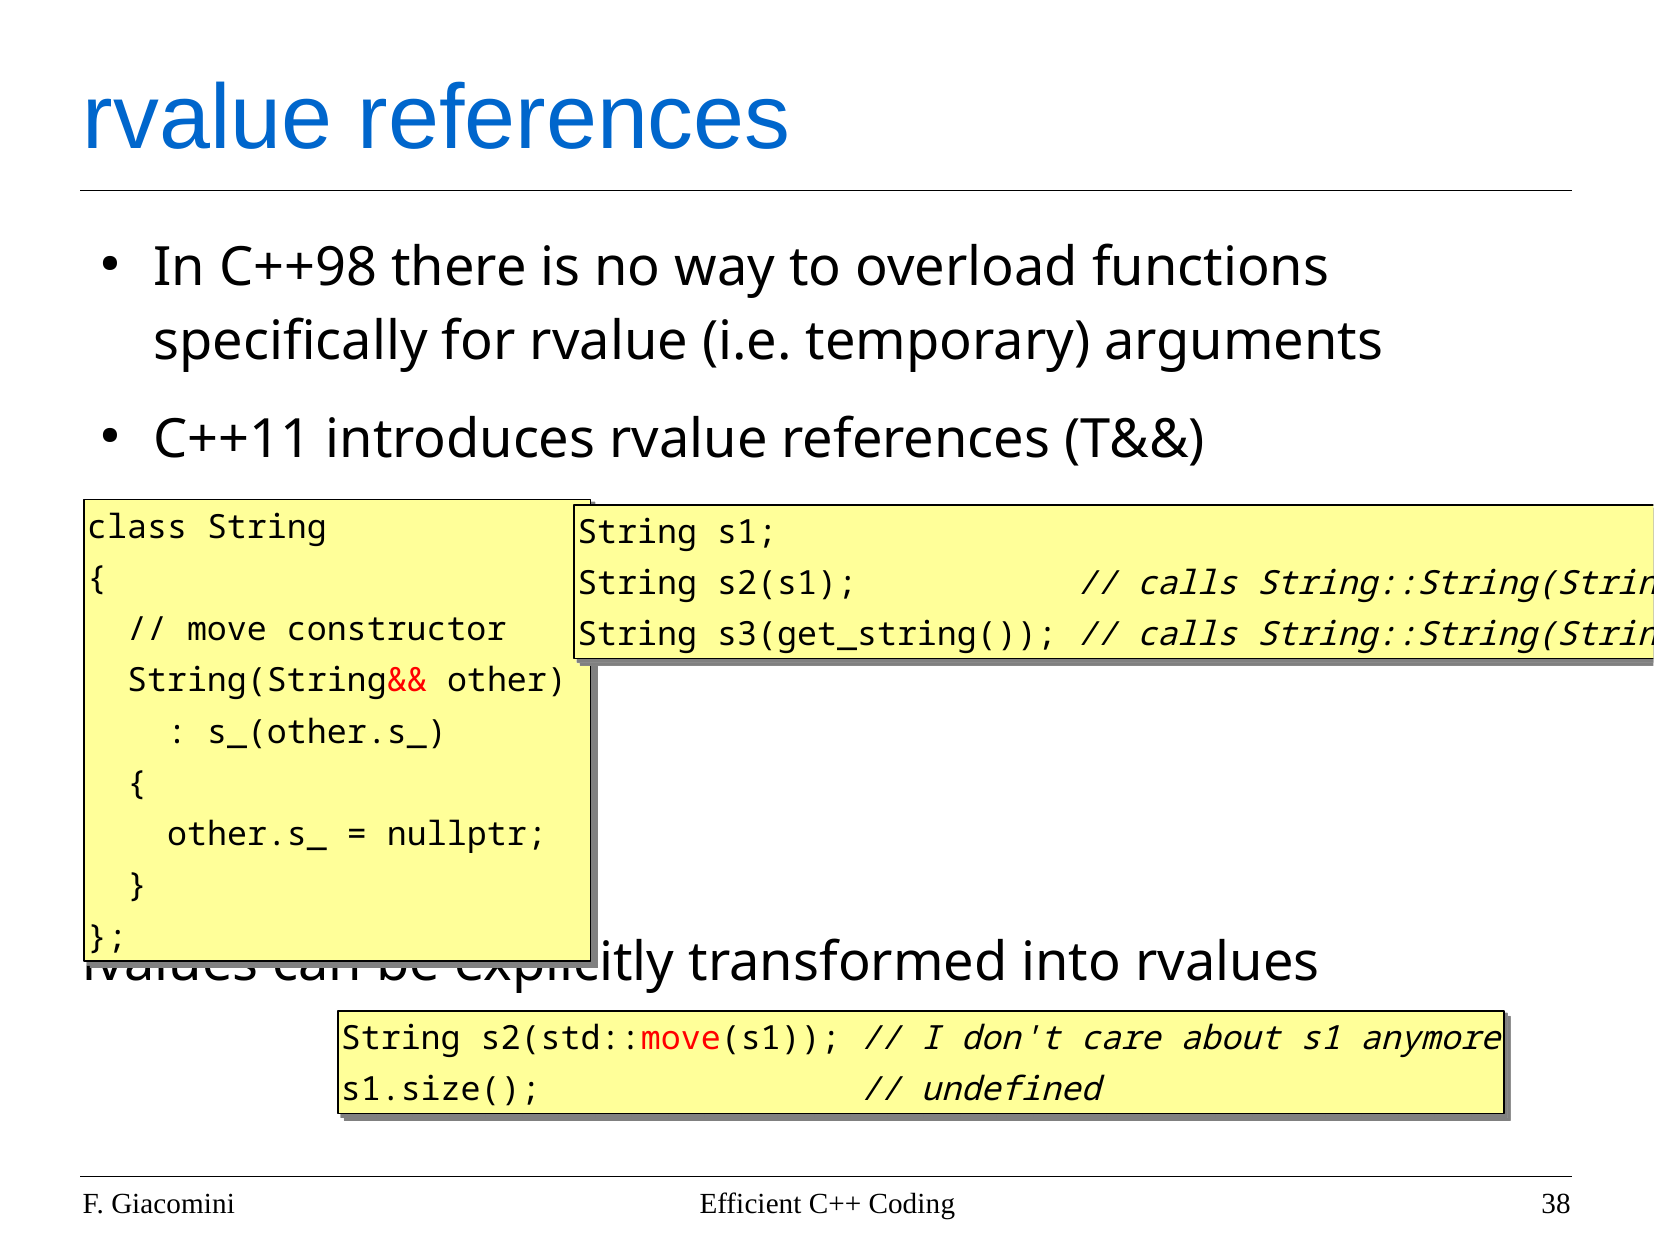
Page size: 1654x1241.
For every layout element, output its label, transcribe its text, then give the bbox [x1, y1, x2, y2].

list In C++98 there is no way to overload functions specifically for rvalue (i.e. temporary) arguments C++11 introduces rvalue references (T&&) [82, 227, 1571, 667]
text_box String s2(std::move(s1)); // I don't care about s1 anymore s1.size(); // undefined [337, 1010, 1505, 1114]
list In C++98 there is no way to overload functions specifically for rvalue (i.e. temporary) arguments C++11 introduces rvalue references (T&&) [594, 662, 1571, 667]
list lvalues can be explicitly transformed into rvalues [82, 922, 1571, 1029]
title rvalue references [82, 49, 1571, 184]
text_box class String { // move constructor String(String&& other) : s_(other.s_) { other.s_ = nullptr; } }; [84, 499, 591, 961]
text_box String s1; String s2(s1); // calls String::String(String const&) String s3(get_string()); // calls String::String(String&&) [574, 504, 1654, 659]
